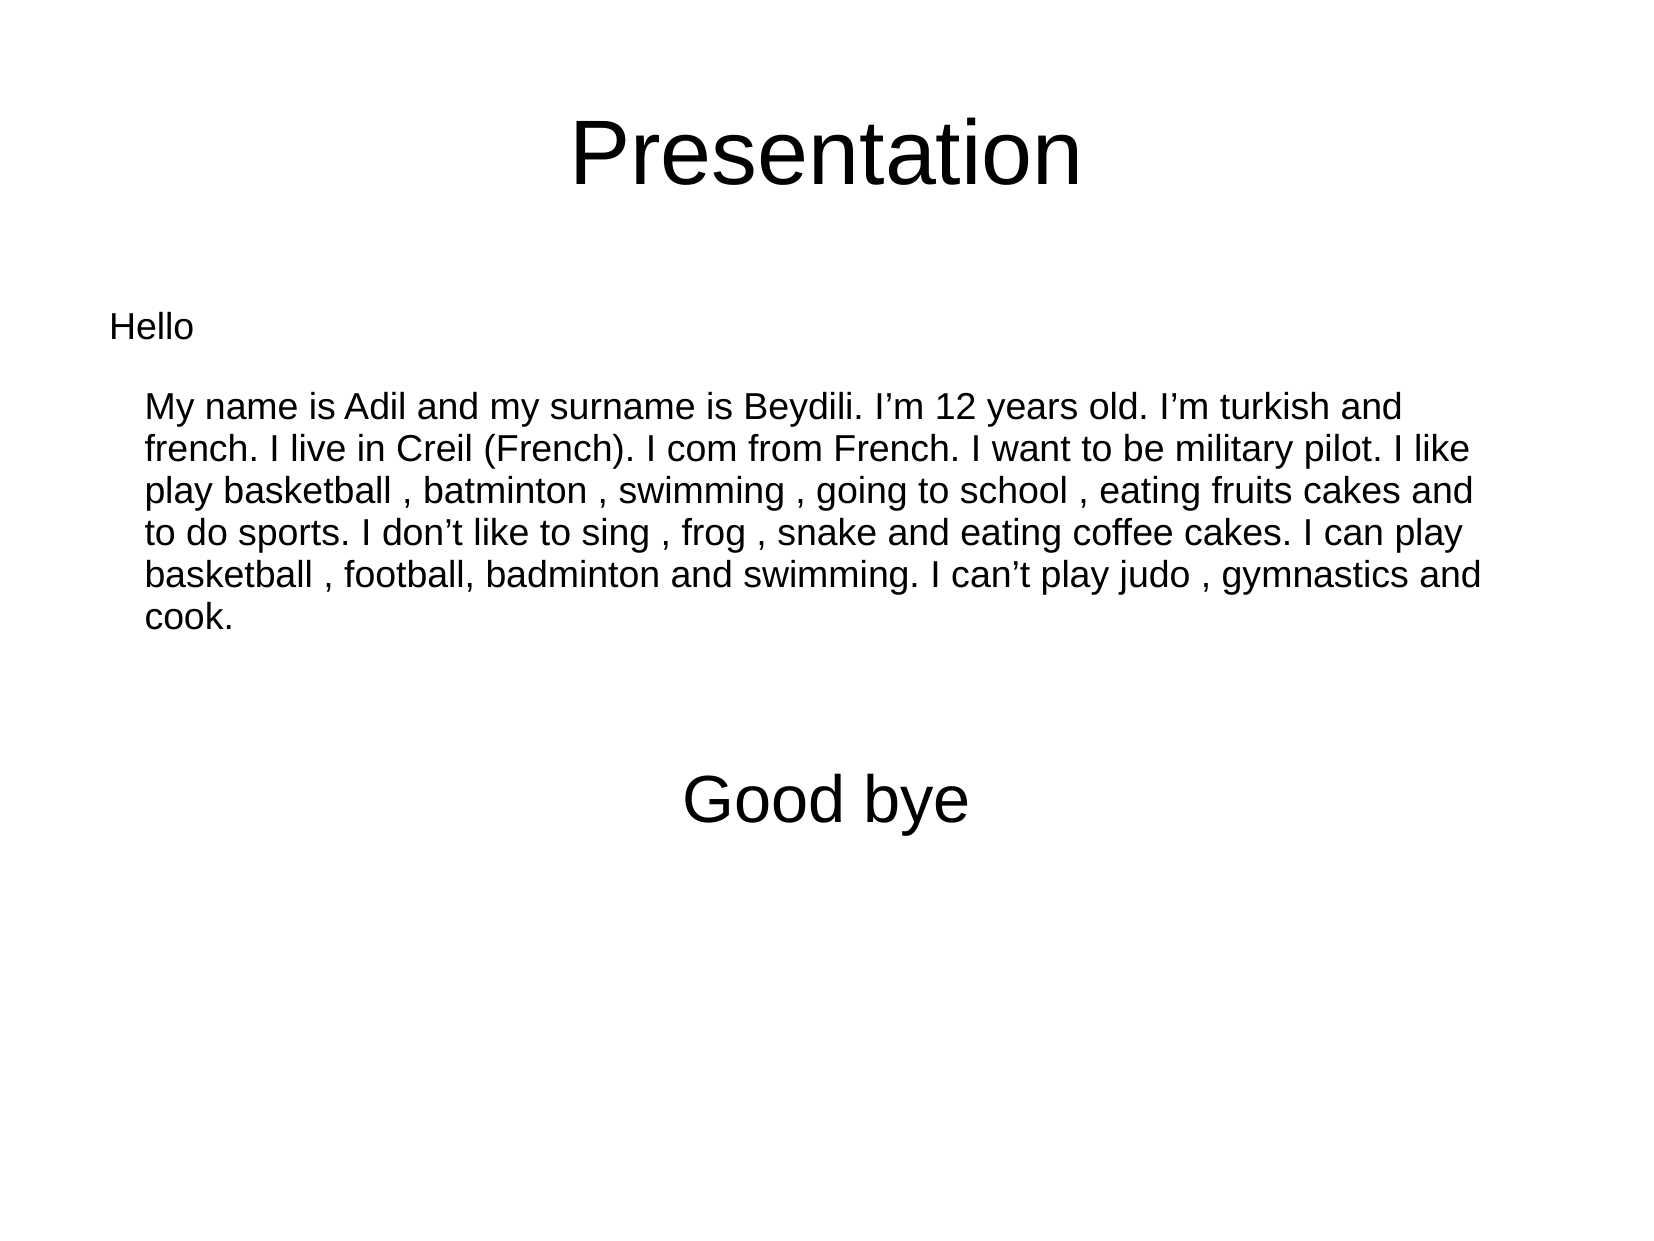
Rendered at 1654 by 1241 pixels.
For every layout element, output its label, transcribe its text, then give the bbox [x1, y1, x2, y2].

title Presentation [82, 49, 1571, 257]
text_box My name is Adil and my surname is Beydili. I’m 12 years old. I’m turkish and french. I live in Creil (French). I com from French. I want to be military pilot. I like play basketball , batminton , swimming , going to school , eating fruits cakes and to do sports. I don’t like to sing , frog , snake and eating coffee cakes. I can play basketball , football, badminton and swimming. I can’t play judo , gymnastics and cook. [129, 377, 1536, 642]
text_box Hello [94, 297, 815, 355]
subtitle Good bye [82, 290, 1571, 1010]
